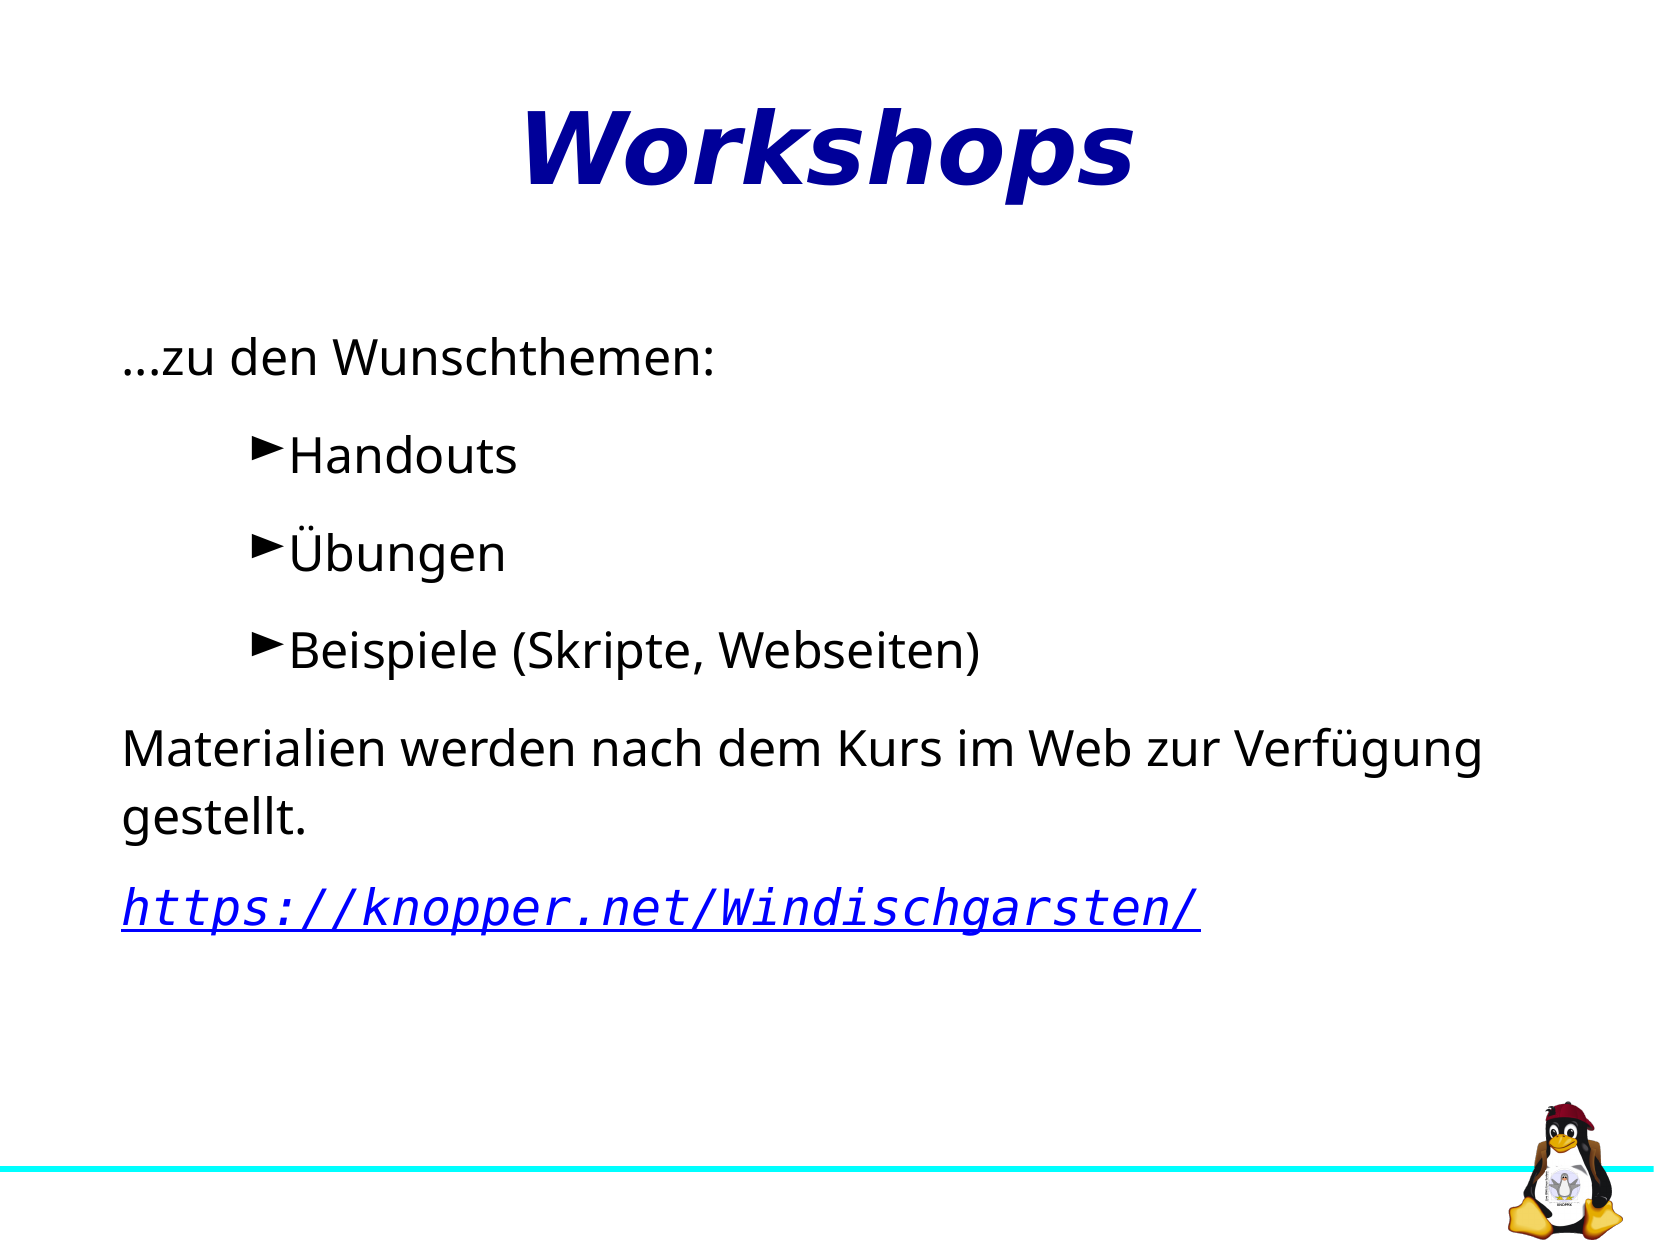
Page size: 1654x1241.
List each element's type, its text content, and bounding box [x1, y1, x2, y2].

list ...zu den Wunschthemen: Handouts Übungen Beispiele (Skripte, Webseiten) Materialien werden nach dem Kurs im Web zur Verfügung gestellt. https://knopper.net/Windischgarsten/ [121, 322, 1561, 1132]
picture [1505, 1100, 1625, 1241]
title Workshops [121, 46, 1534, 254]
